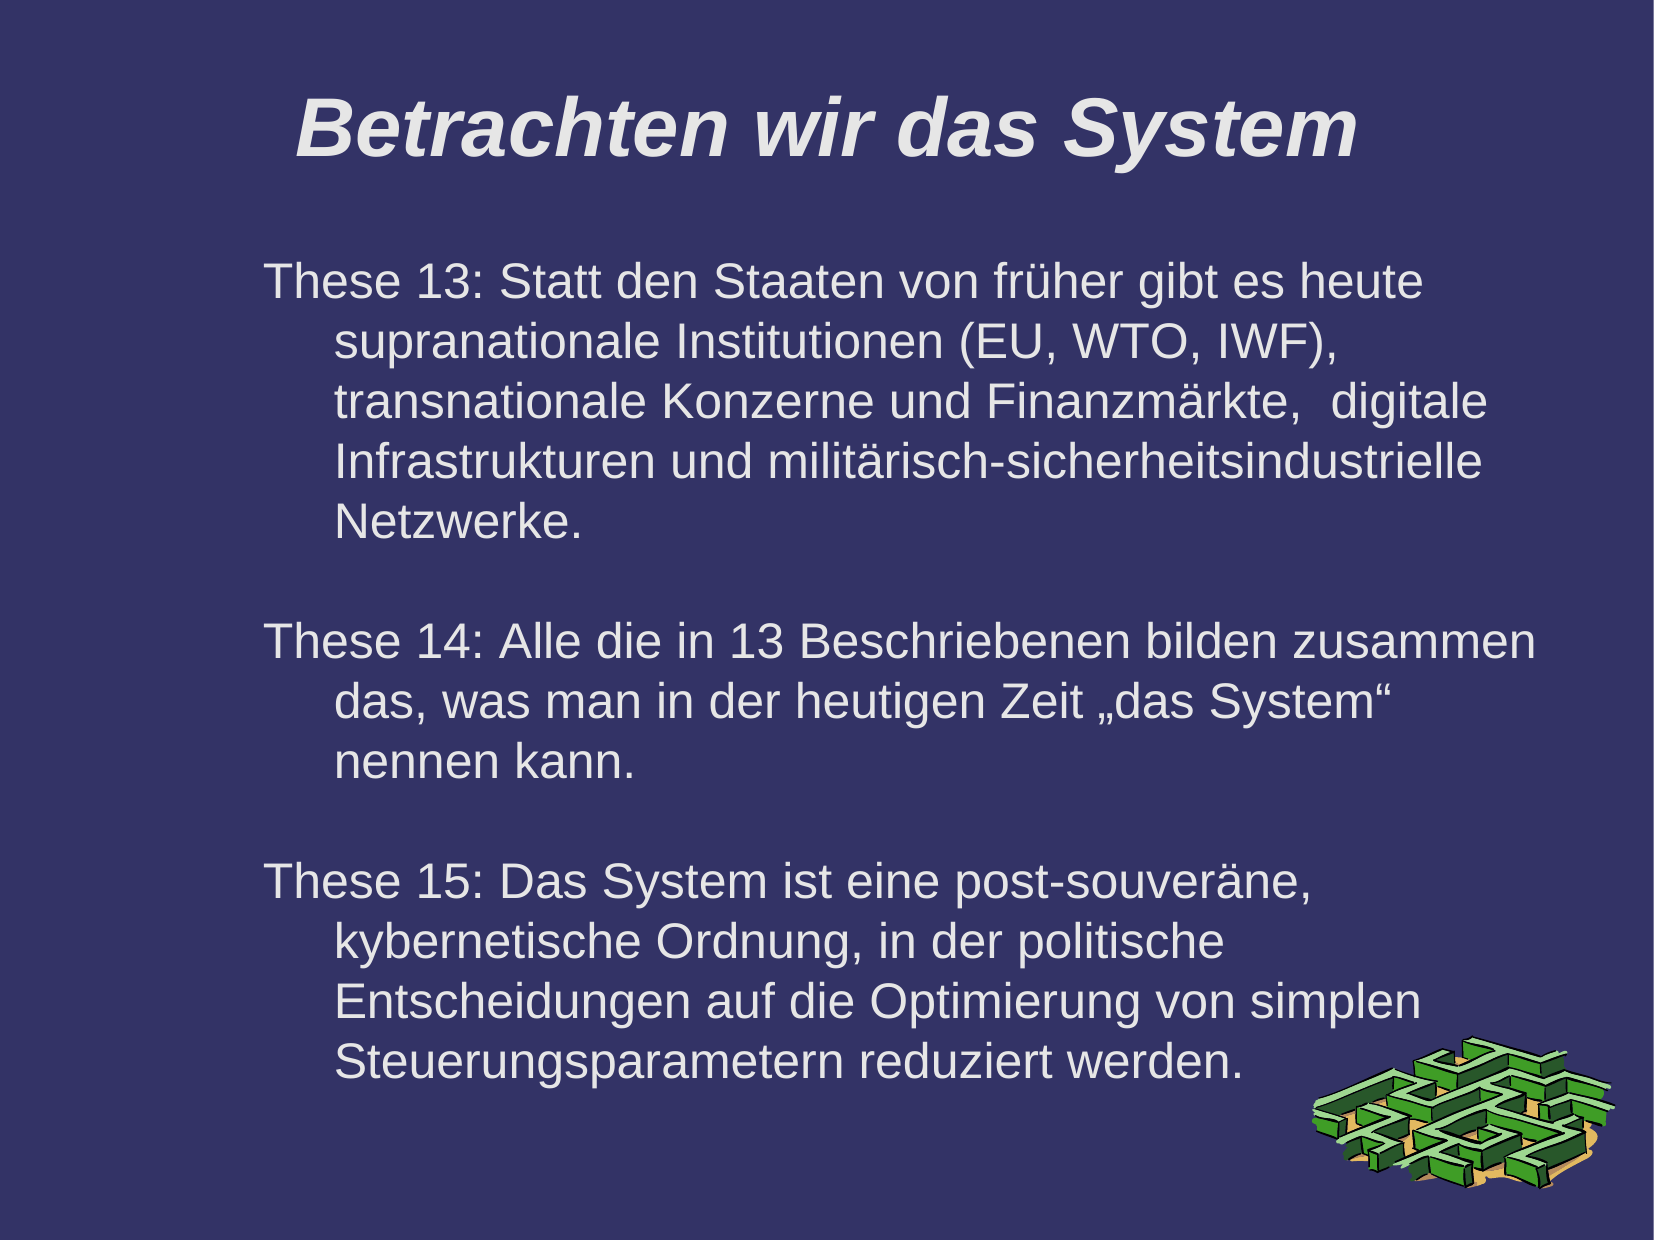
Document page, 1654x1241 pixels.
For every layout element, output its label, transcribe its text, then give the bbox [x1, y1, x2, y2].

title Betrachten wir das System [121, 19, 1534, 227]
list These 13: Statt den Staaten von früher gibt es heute supranationale Institutionen (EU, WTO, IWF), transnationale Konzerne und Finanzmärkte, digitale Infrastrukturen und militärisch-sicherheitsindustrielle Netzwerke. These 14: Alle die in 13 Beschriebenen bilden zusammen das, was man in der heutigen Zeit „das System“ nennen kann. These 15: Das System ist eine post-souveräne, kybernetische Ordnung, in der politische Entscheidungen auf die Optimierung von simplen Steuerungsparametern reduziert werden. [168, 188, 1560, 1012]
